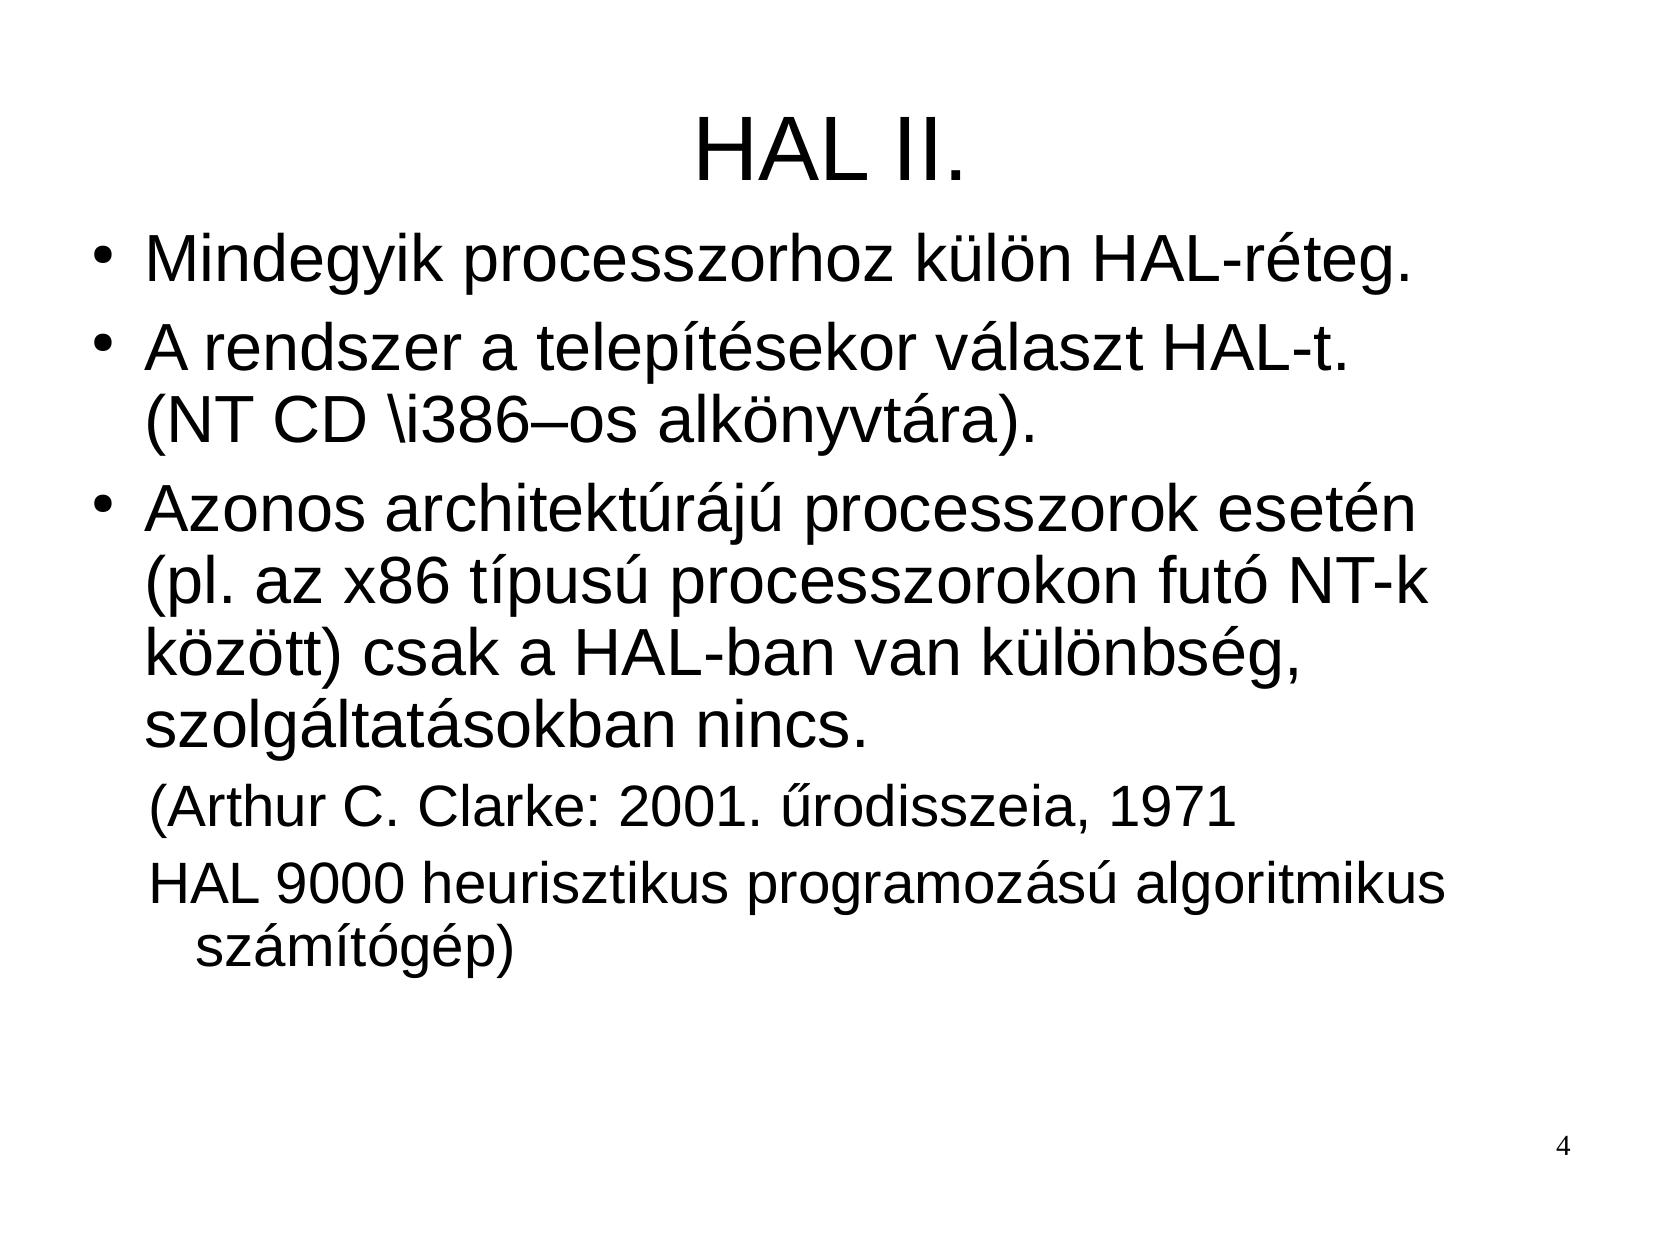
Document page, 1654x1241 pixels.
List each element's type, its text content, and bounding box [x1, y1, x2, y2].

list Mindegyik processzorhoz külön HAL-réteg. A rendszer a telepítésekor választ HAL-t. (NT CD \i386–os alkönyvtára). Azonos architektúrájú processzorok esetén (pl. az x86 típusú processzorokon futó NT-k között) csak a HAL-ban van különbség, szolgáltatásokban nincs. (Arthur C. Clarke: 2001. űrodisszeia, 1971 HAL 9000 heurisztikus programozású algoritmikus számítógép) [58, 216, 1622, 1128]
title HAL II. [110, 46, 1517, 216]
